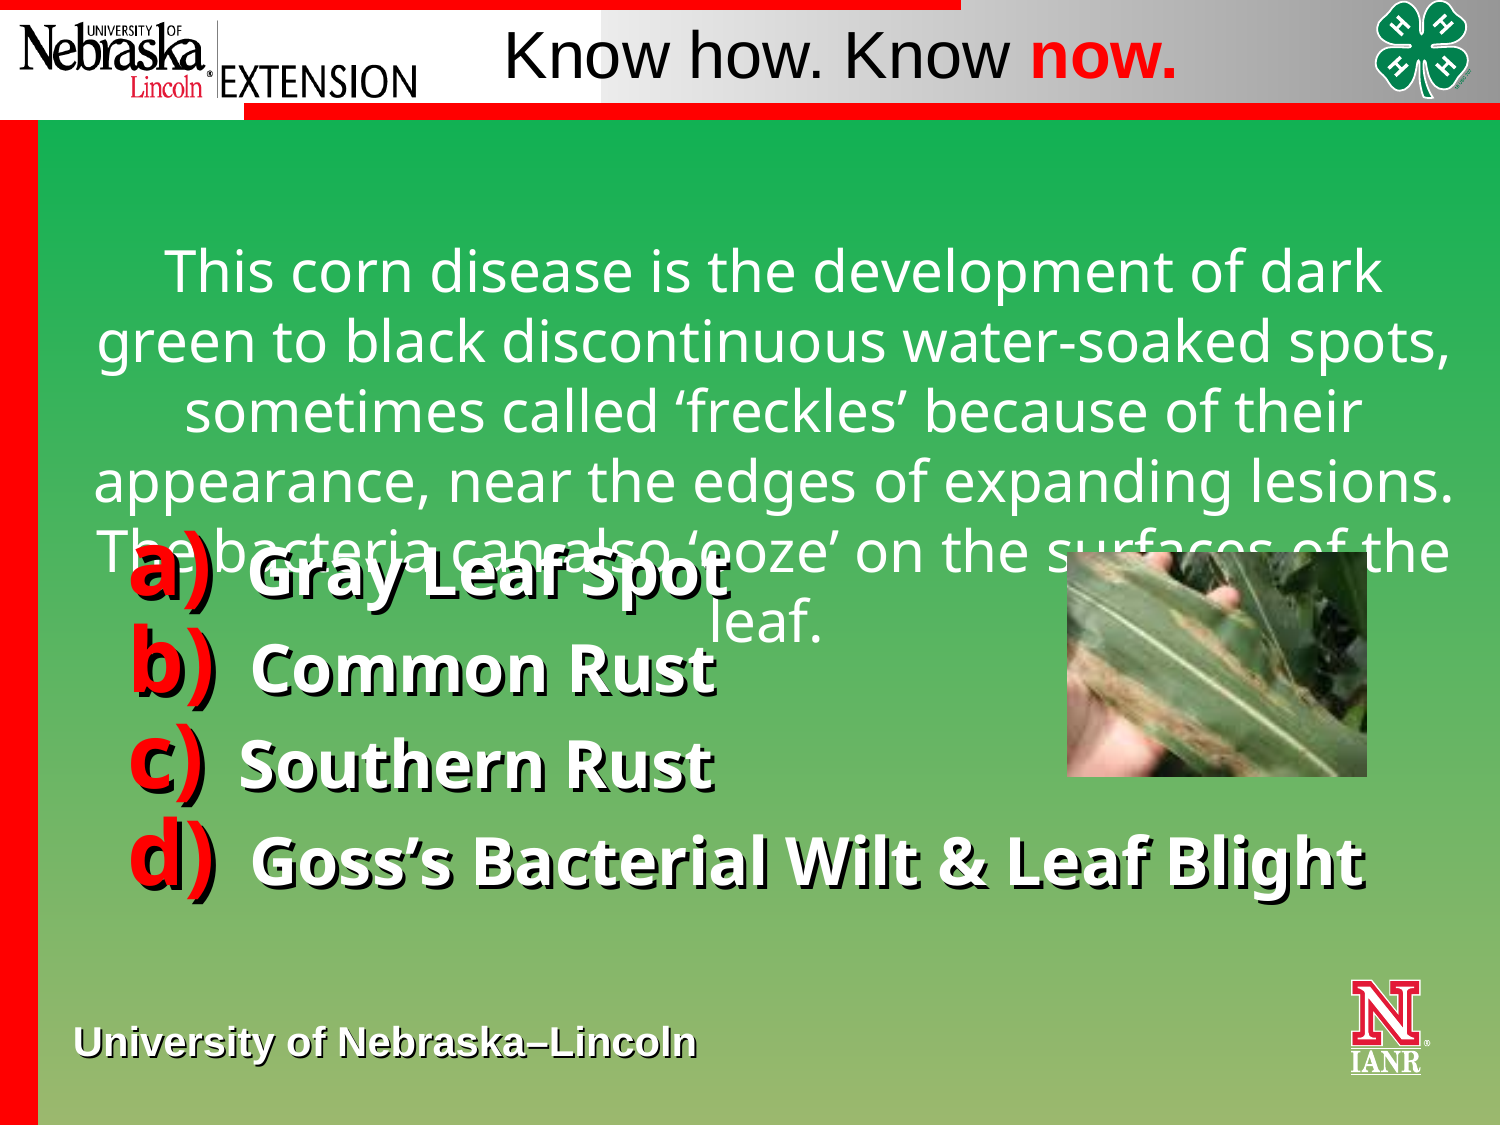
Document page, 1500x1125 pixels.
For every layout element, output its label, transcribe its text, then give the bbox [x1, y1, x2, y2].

list Gray Leaf Spot Common Rust Southern Rust Goss’s Bacterial Wilt & Leaf Blight [112, 521, 1463, 1080]
picture [1067, 552, 1367, 777]
title This corn disease is the development of dark green to black discontinuous water-soaked spots, sometimes called ‘freckles’ because of their appearance, near the edges of expanding lesions. The bacteria can also ‘ooze’ on the surfaces of the leaf. [77, 226, 1471, 440]
